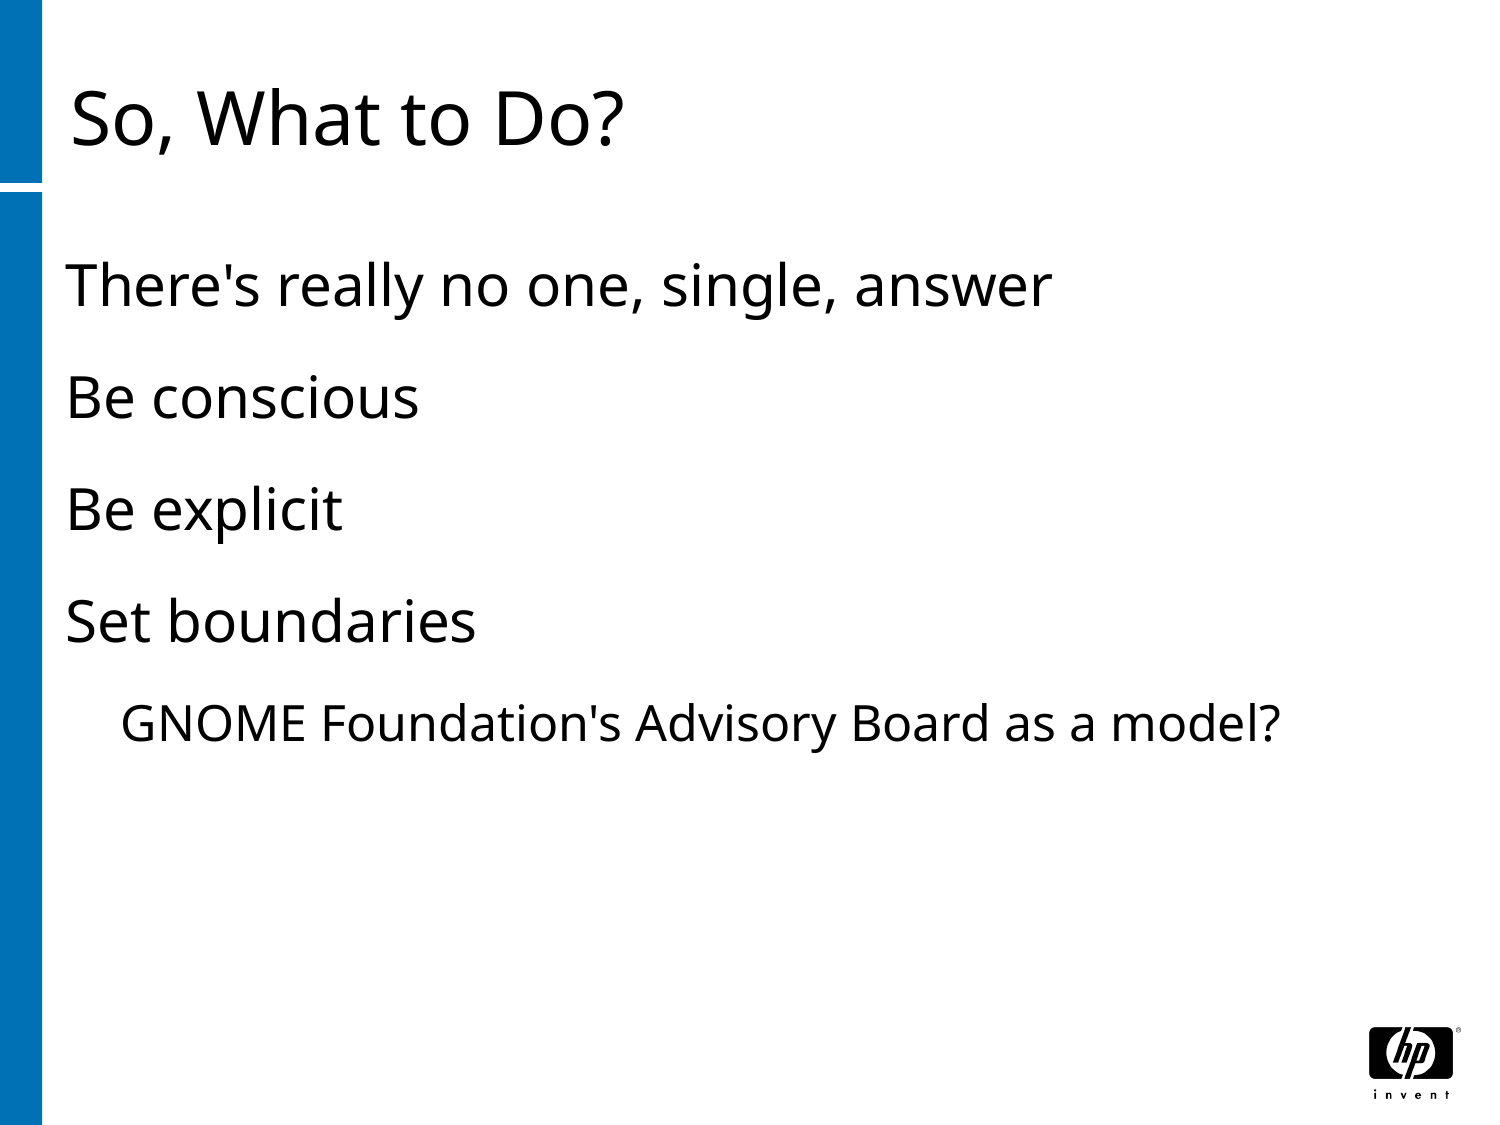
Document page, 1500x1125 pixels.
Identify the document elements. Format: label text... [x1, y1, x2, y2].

title So, What to Do? [70, 26, 1422, 198]
list There's really no one, single, answer Be conscious Be explicit Set boundaries GNOME Foundation's Advisory Board as a model? [65, 237, 1422, 982]
picture [1369, 1027, 1461, 1099]
